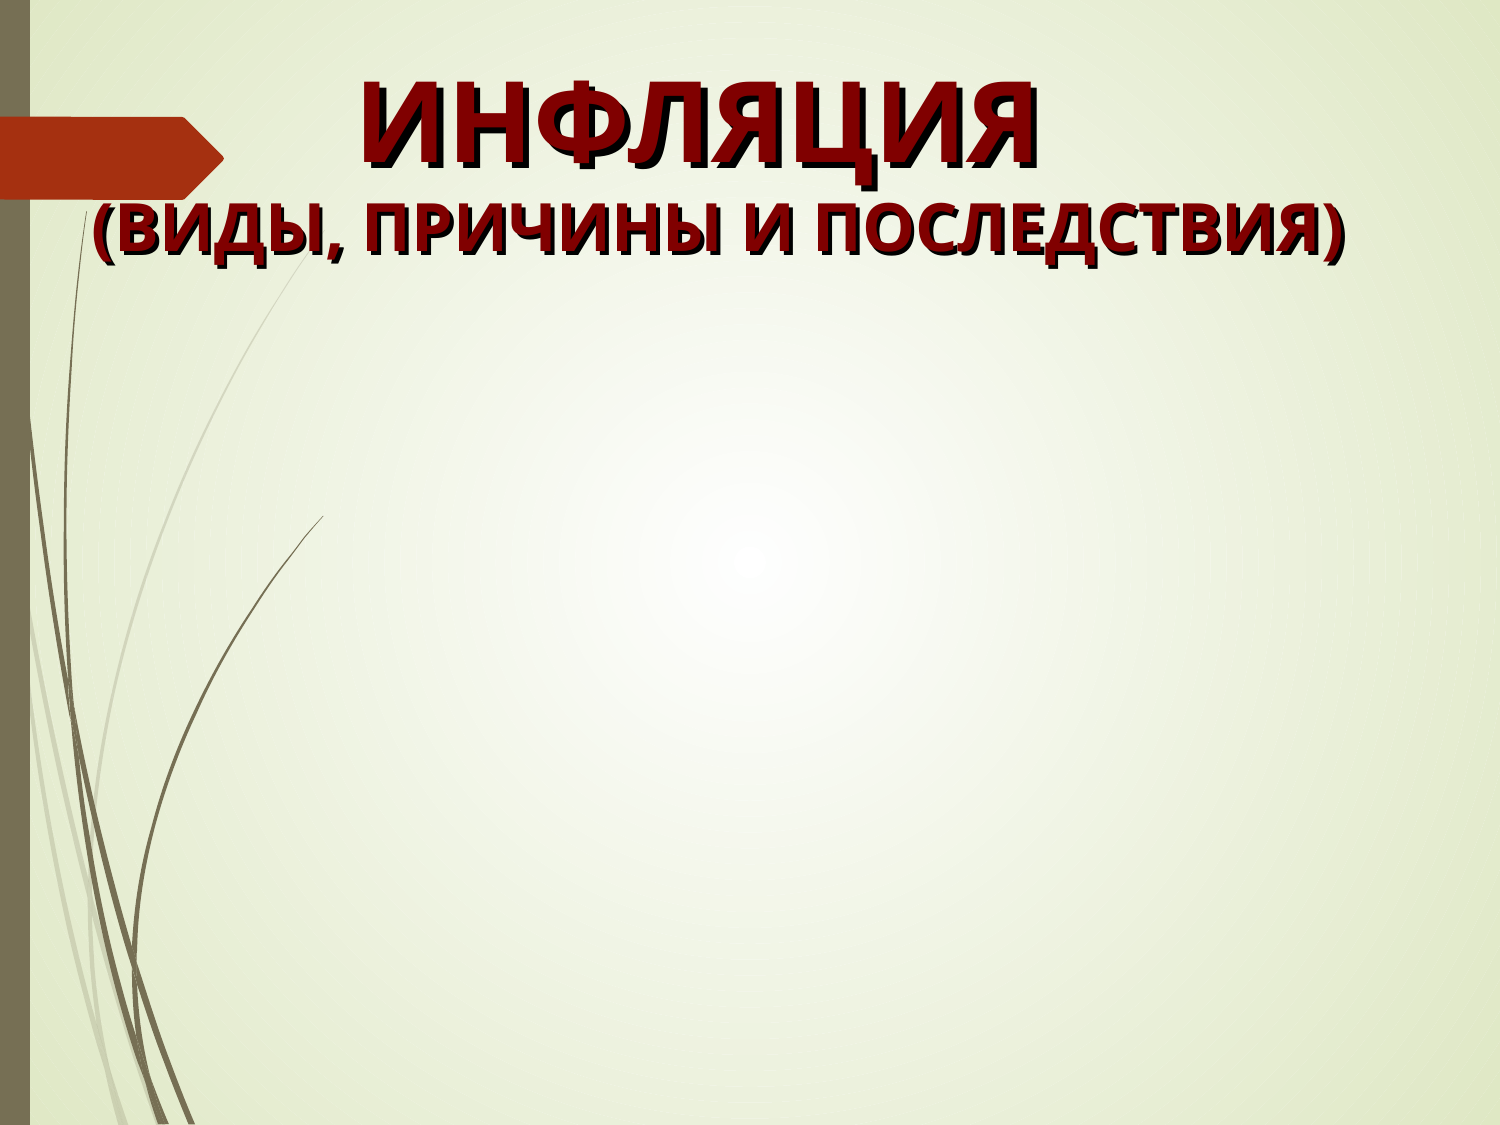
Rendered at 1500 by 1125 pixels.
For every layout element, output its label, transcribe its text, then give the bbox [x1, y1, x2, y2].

title ИНФЛЯЦИЯ (ВИДЫ, ПРИЧИНЫ И ПОСЛЕДСТВИЯ) [76, 42, 1427, 256]
